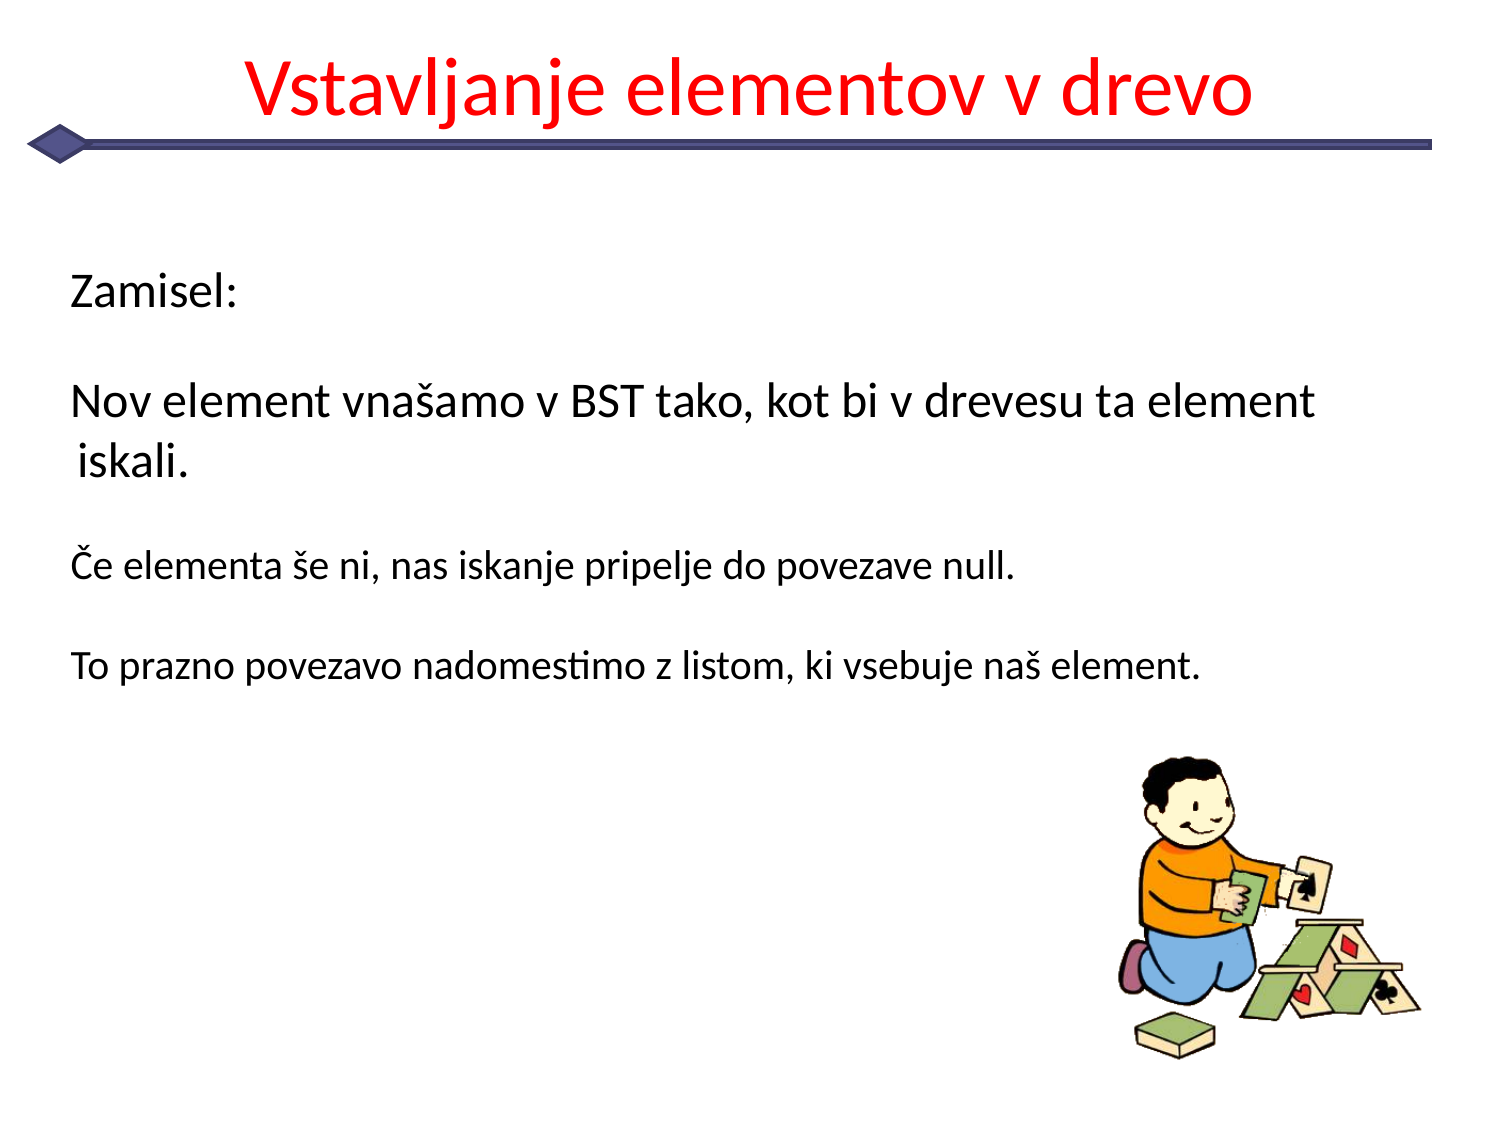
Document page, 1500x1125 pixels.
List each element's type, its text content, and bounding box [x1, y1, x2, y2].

picture [1112, 748, 1432, 1066]
list Zamisel: Nov element vnašamo v BST tako, kot bi v drevesu ta element iskali. Če elementa še ni, nas iskanje pripelje do povezave null. To prazno povezavo nadomestimo z listom, ki vsebuje naš element. [0, 249, 1413, 695]
title Vstavljanje elementov v drevo [75, 23, 1426, 141]
